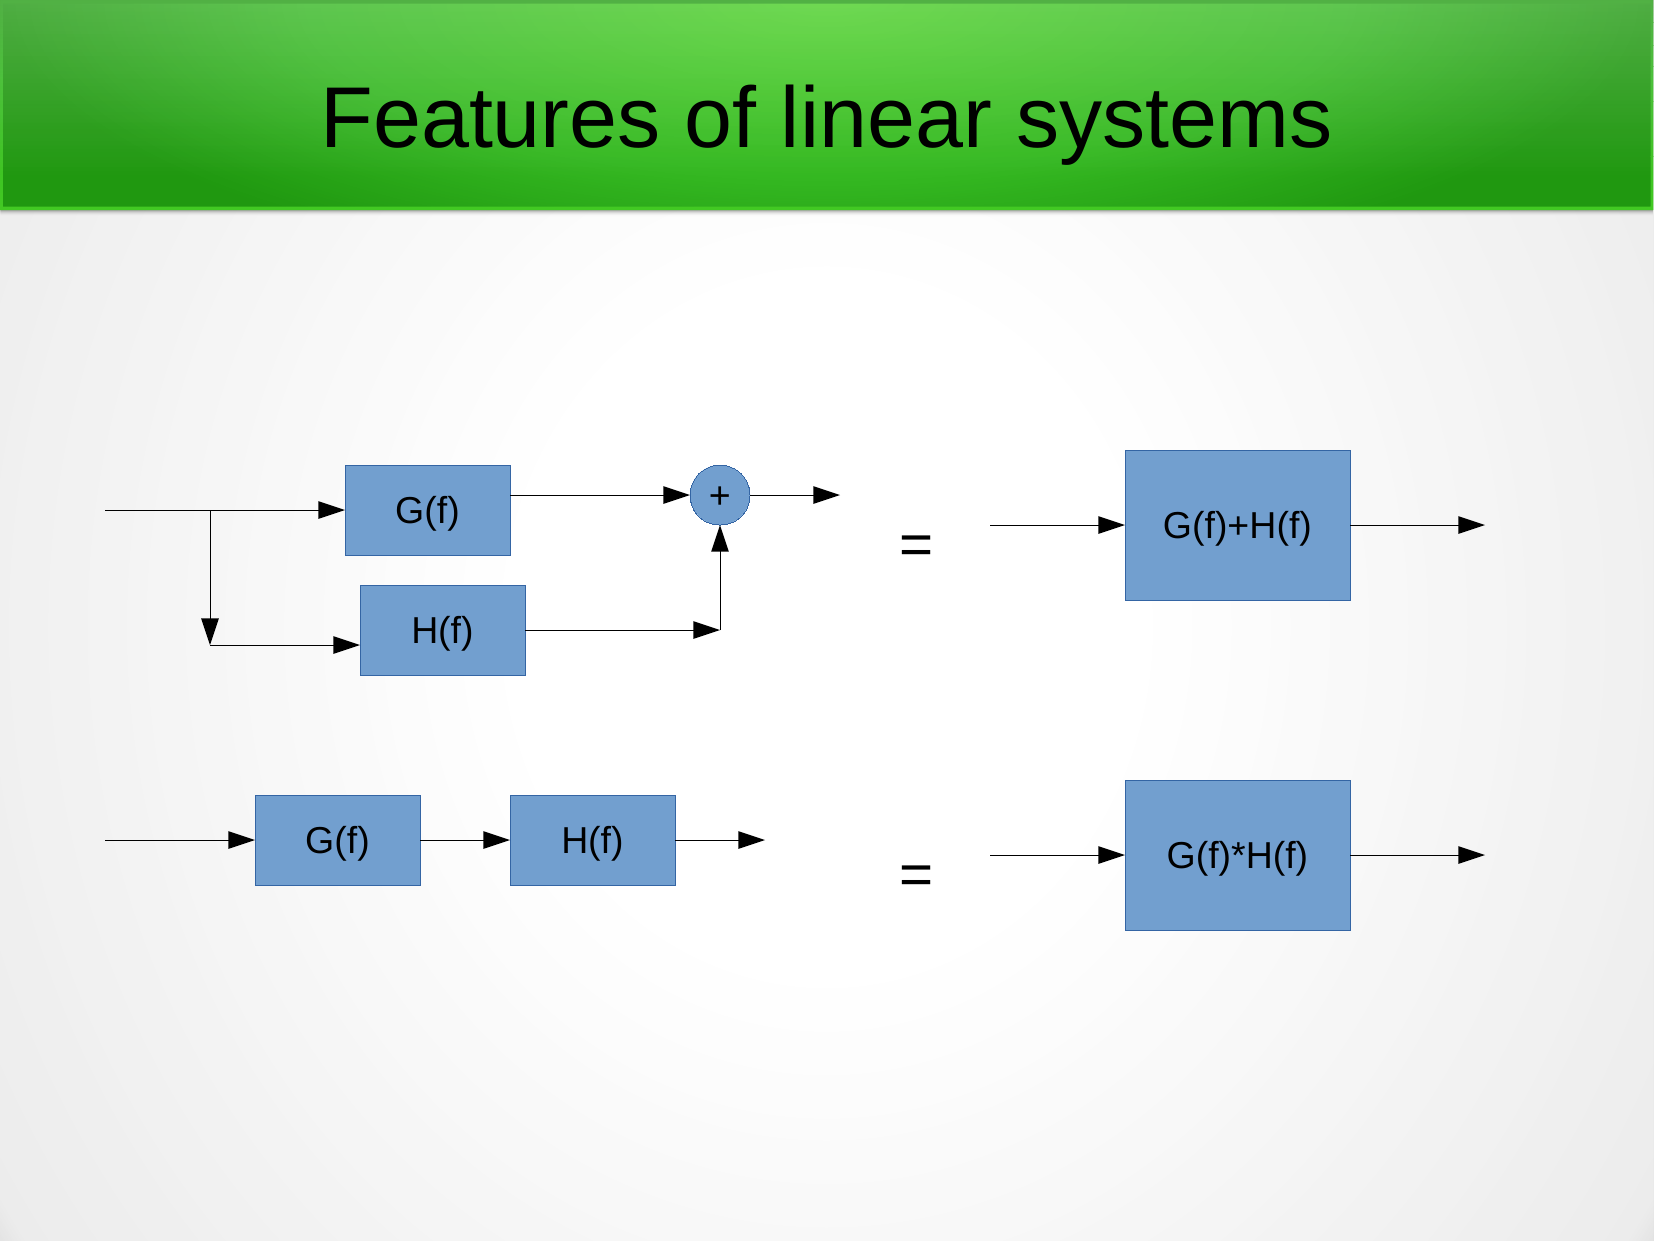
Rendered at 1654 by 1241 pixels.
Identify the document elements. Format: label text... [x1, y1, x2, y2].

text_box = [885, 504, 1066, 586]
text_box = [885, 834, 1066, 916]
text_box H(f) [510, 795, 676, 886]
text_box G(f) [345, 465, 511, 556]
text_box H(f) [360, 585, 526, 676]
title Features of linear systems [82, 47, 1571, 189]
text_box G(f) [255, 795, 421, 886]
text_box G(f)+H(f) [1125, 450, 1351, 601]
text_box G(f)*H(f) [1125, 780, 1351, 931]
text_box + [690, 465, 751, 525]
